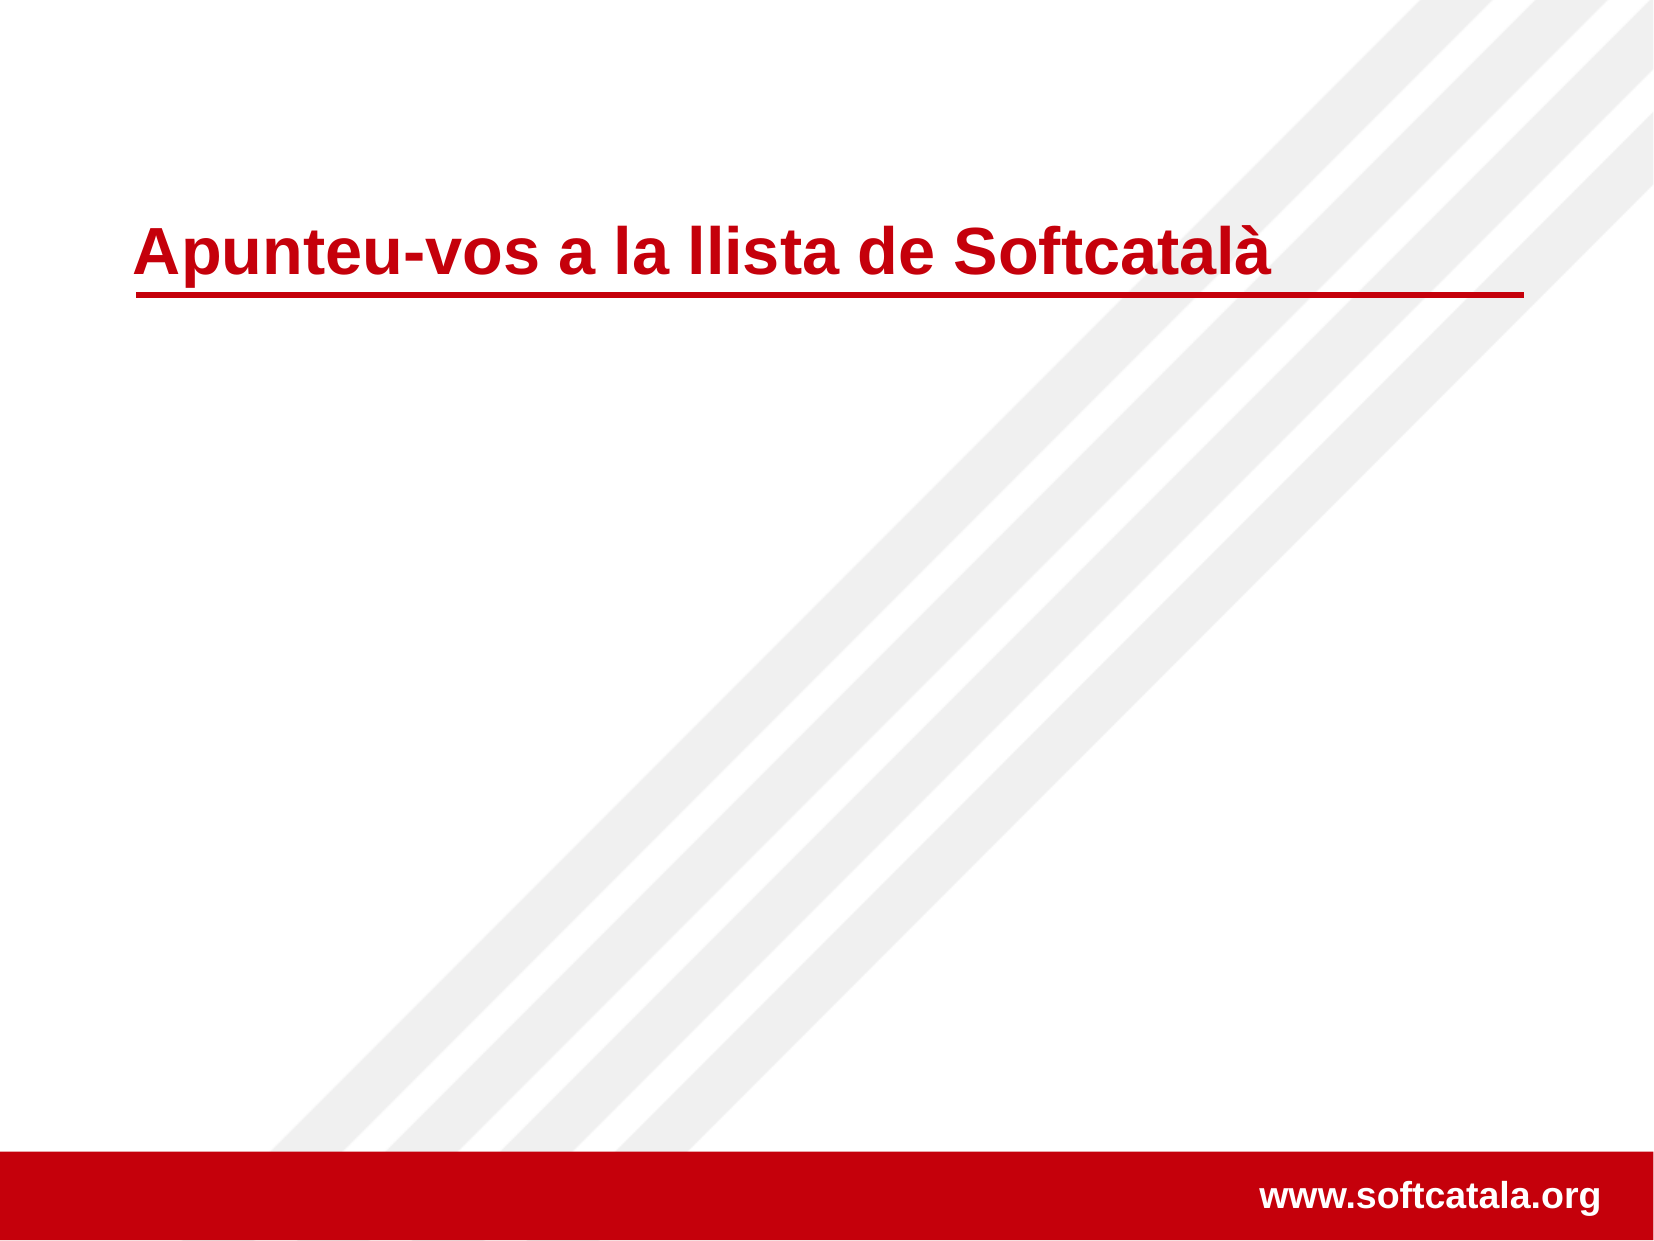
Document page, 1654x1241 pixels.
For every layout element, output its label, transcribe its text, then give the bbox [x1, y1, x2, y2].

text_box www.softcatala.org [0, 1151, 1654, 1241]
picture [0, 0, 1654, 1151]
text_box Apunteu-vos a la llista de Softcatalà [118, 206, 1501, 297]
